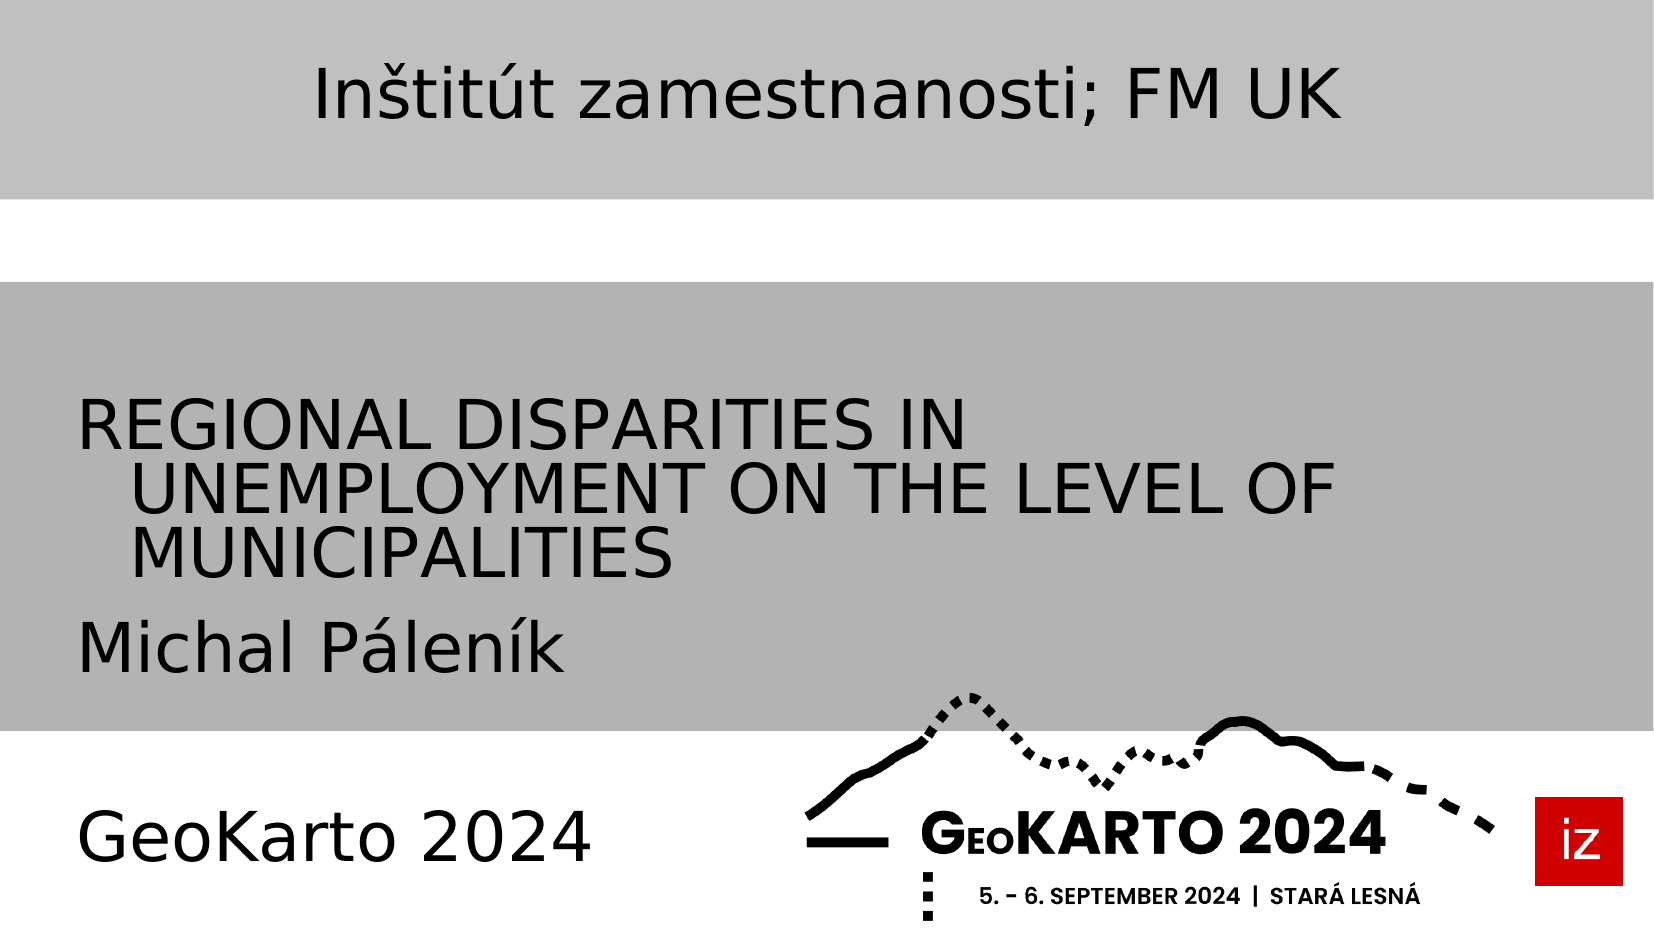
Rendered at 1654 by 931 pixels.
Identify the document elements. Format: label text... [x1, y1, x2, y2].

list REGIONAL DISPARITIES IN UNEMPLOYMENT ON THE LEVEL OF MUNICIPALITIES Michal Páleník GeoKarto 2024 [59, 398, 1506, 875]
picture [795, 687, 1506, 931]
text_box [0, 281, 1654, 731]
title Inštitút zamestnanosti; FM UK [88, 22, 1565, 178]
picture [1535, 797, 1623, 886]
